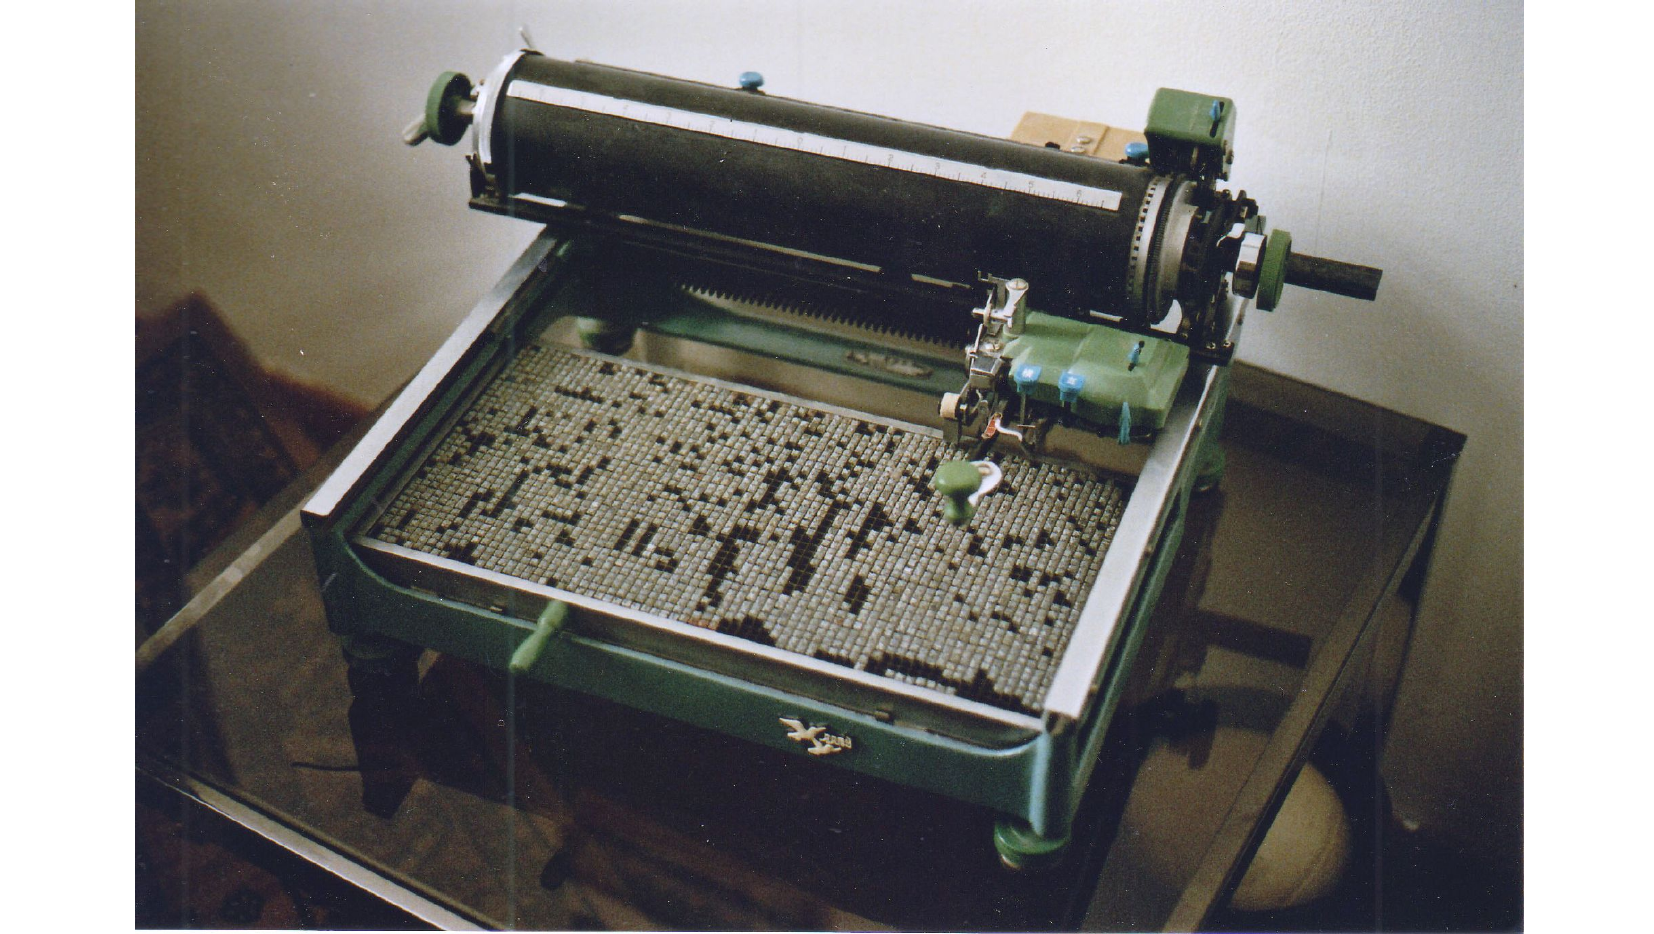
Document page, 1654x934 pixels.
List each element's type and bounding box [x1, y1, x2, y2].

picture [135, 0, 1524, 934]
